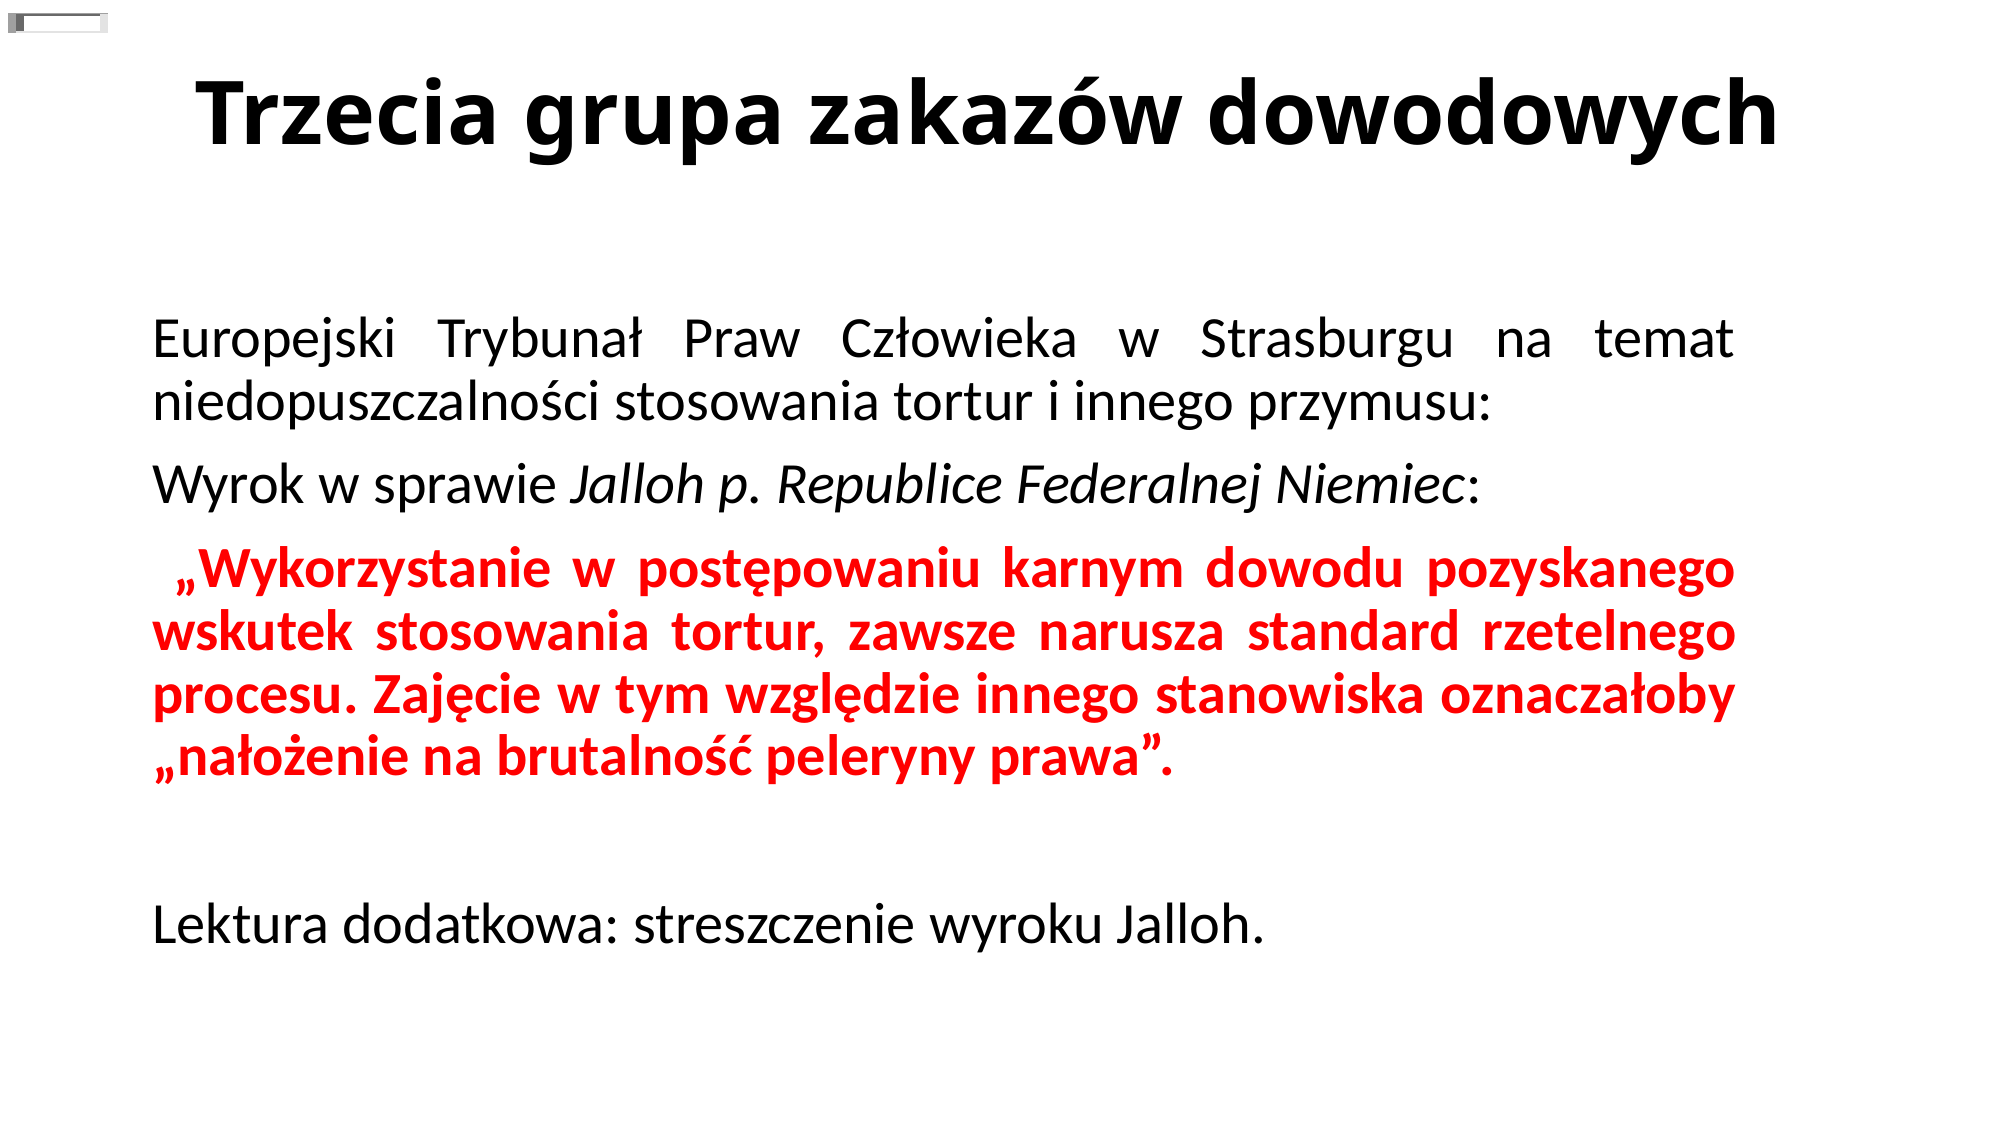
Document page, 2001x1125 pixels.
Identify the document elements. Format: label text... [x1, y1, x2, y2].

title Trzecia grupa zakazów dowodowych [137, 59, 1863, 278]
list Europejski Trybunał Praw Człowieka w Strasburgu na temat niedopuszczalności stosowania tortur i innego przymusu: Wyrok w sprawie Jalloh p. Republice Federalnej Niemiec: „Wykorzystanie w postępowaniu karnym dowodu pozyskanego wskutek stosowania tortur, zawsze narusza standard rzetelnego procesu. Zajęcie w tym względzie innego stanowiska oznaczałoby „nałożenie na brutalność peleryny prawa”. Lektura dodatkowa: streszczenie wyroku Jalloh. [137, 299, 1863, 1014]
picture [0, 0, 226, 51]
